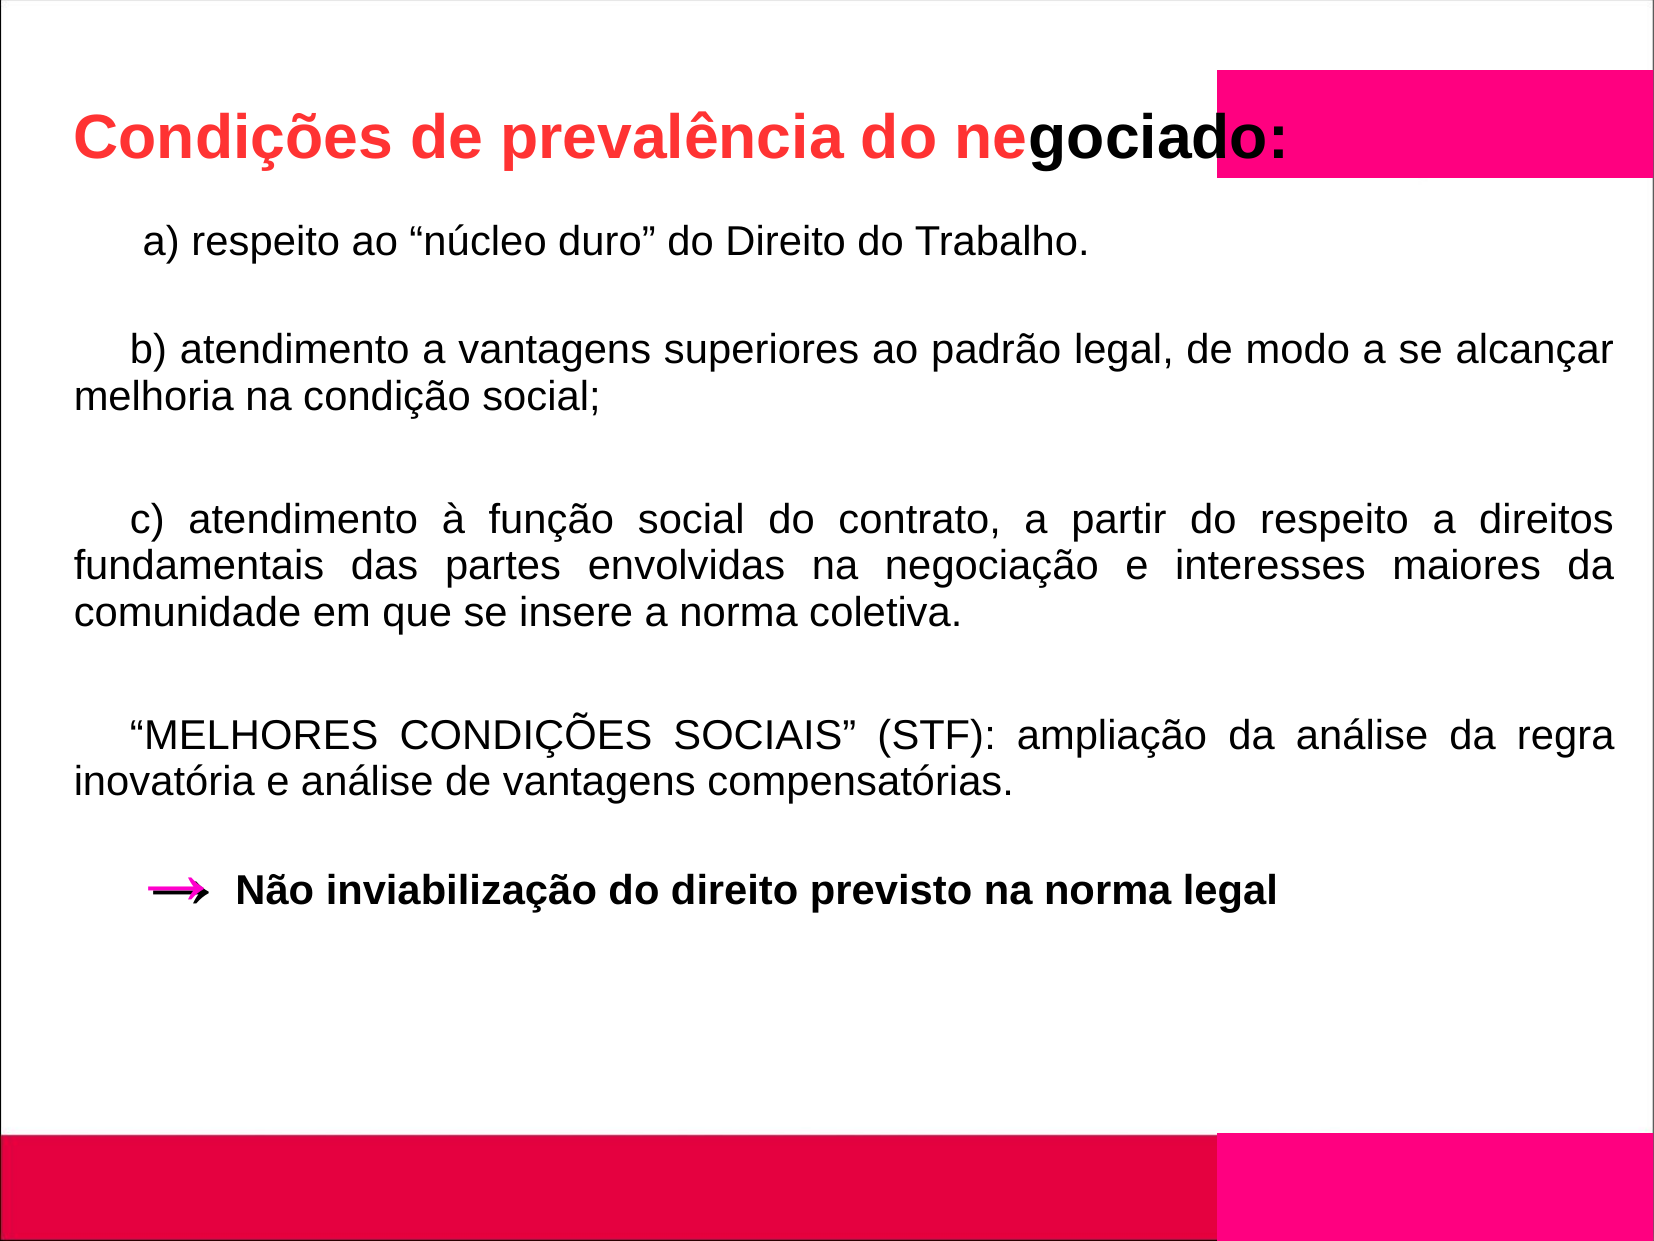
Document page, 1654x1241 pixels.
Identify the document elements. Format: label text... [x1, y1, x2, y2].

text_box Condições de prevalência do negociado: a) respeito ao “núcleo duro” do Direito do Trabalho. b) atendimento a vantagens superiores ao padrão legal, de modo a se alcançar melhoria na condição social; c) atendimento à função social do contrato, a partir do respeito a direitos fundamentais das partes envolvidas na negociação e interesses maiores da comunidade em que se insere a norma coletiva. “MELHORES CONDIÇÕES SOCIAIS” (STF): ampliação da análise da regra inovatória e análise de vantagens compensatórias. → Não inviabilização do direito previsto na norma legal [59, 94, 1630, 1241]
picture [0, 0, 1654, 1241]
